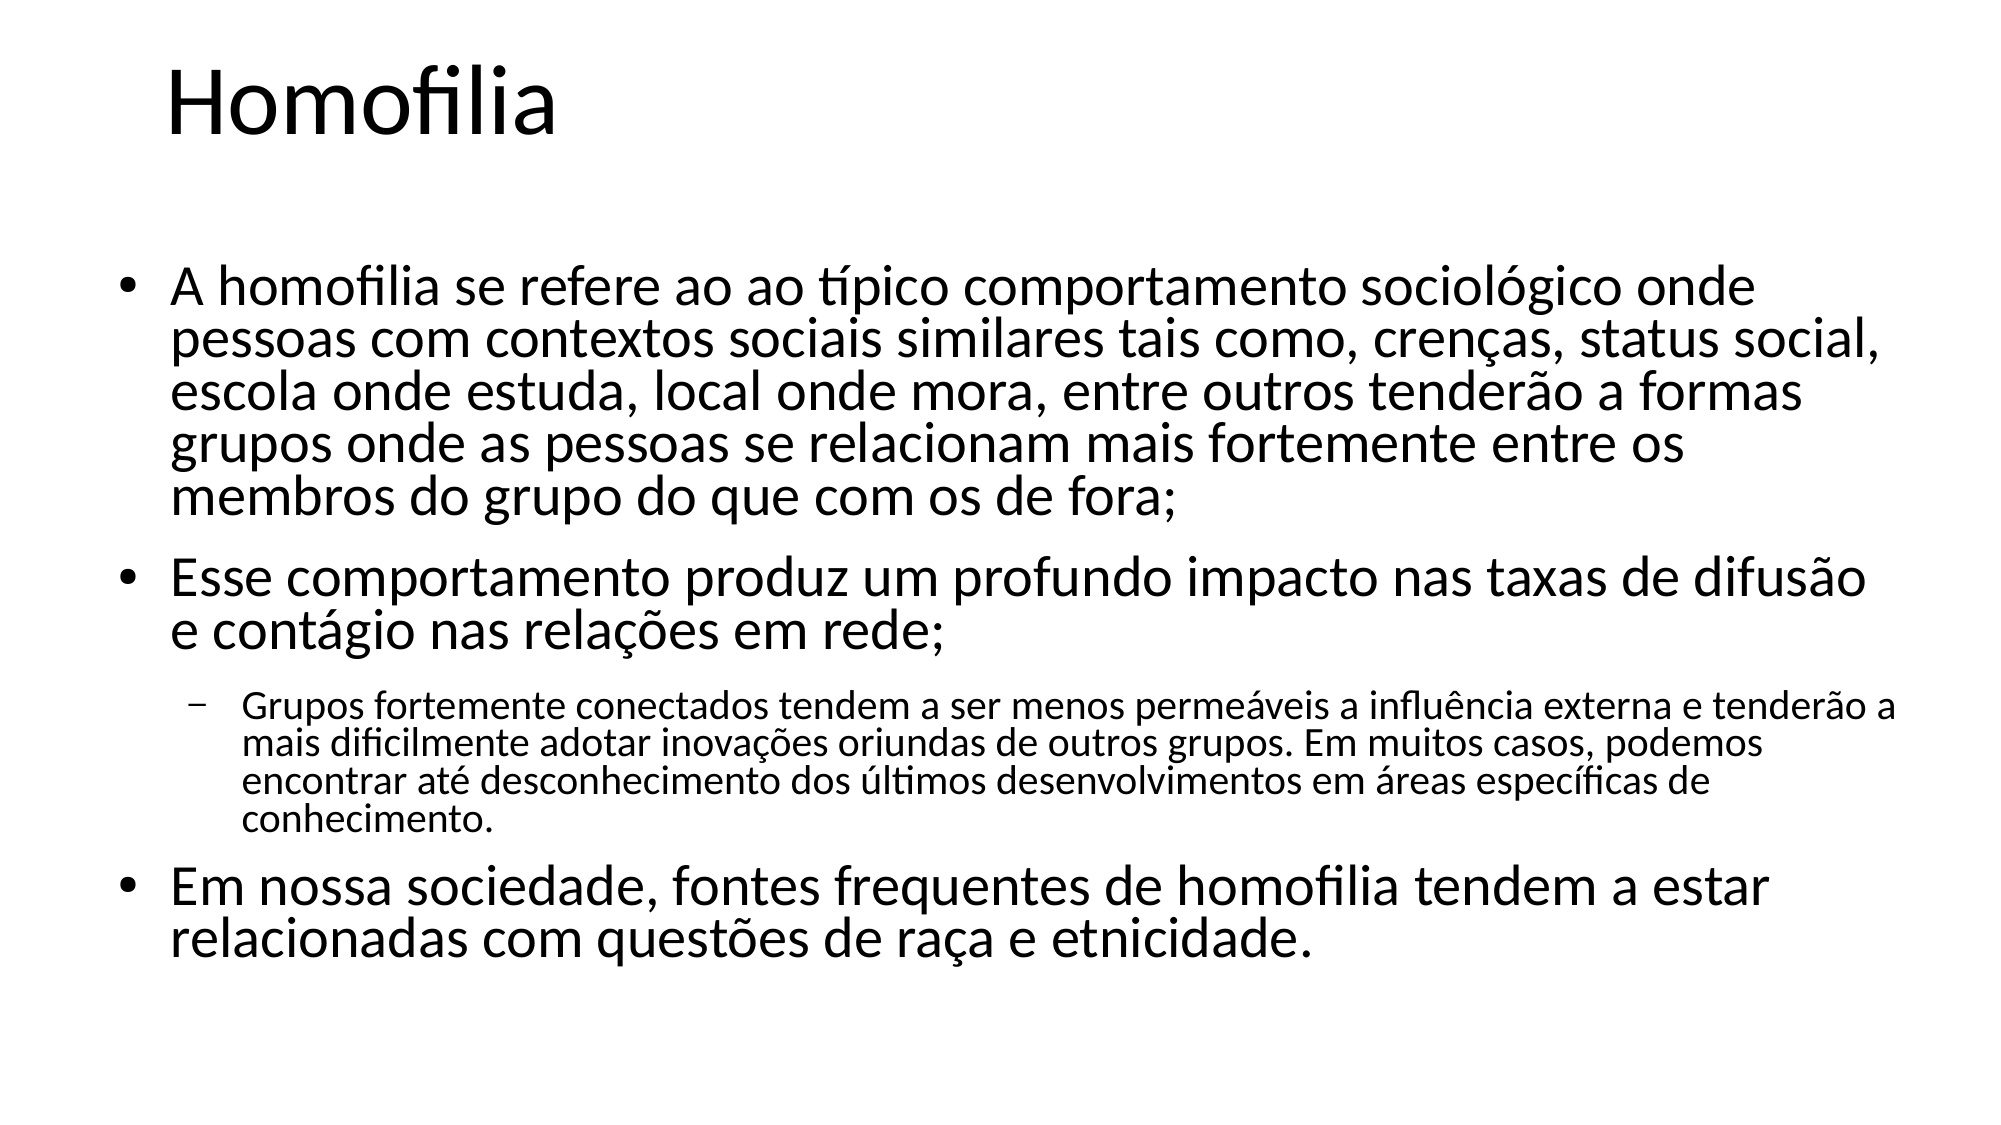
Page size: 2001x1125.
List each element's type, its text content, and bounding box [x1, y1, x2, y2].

list A homofilia se refere ao ao típico comportamento sociológico onde pessoas com contextos sociais similares tais como, crenças, status social, escola onde estuda, local onde mora, entre outros tenderão a formas grupos onde as pessoas se relacionam mais fortemente entre os membros do grupo do que com os de fora; Esse comportamento produz um profundo impacto nas taxas de difusão e contágio nas relações em rede; Grupos fortemente conectados tendem a ser menos permeáveis a influência externa e tenderão a mais dificilmente adotar inovações oriundas de outros grupos. Em muitos casos, podemos encontrar até desconhecimento dos últimos desenvolvimentos em áreas específicas de conhecimento. Em nossa sociedade, fontes frequentes de homofilia tendem a estar relacionadas com questões de raça e etnicidade. [99, 263, 1900, 1006]
title Homofilia [165, 47, 1666, 168]
